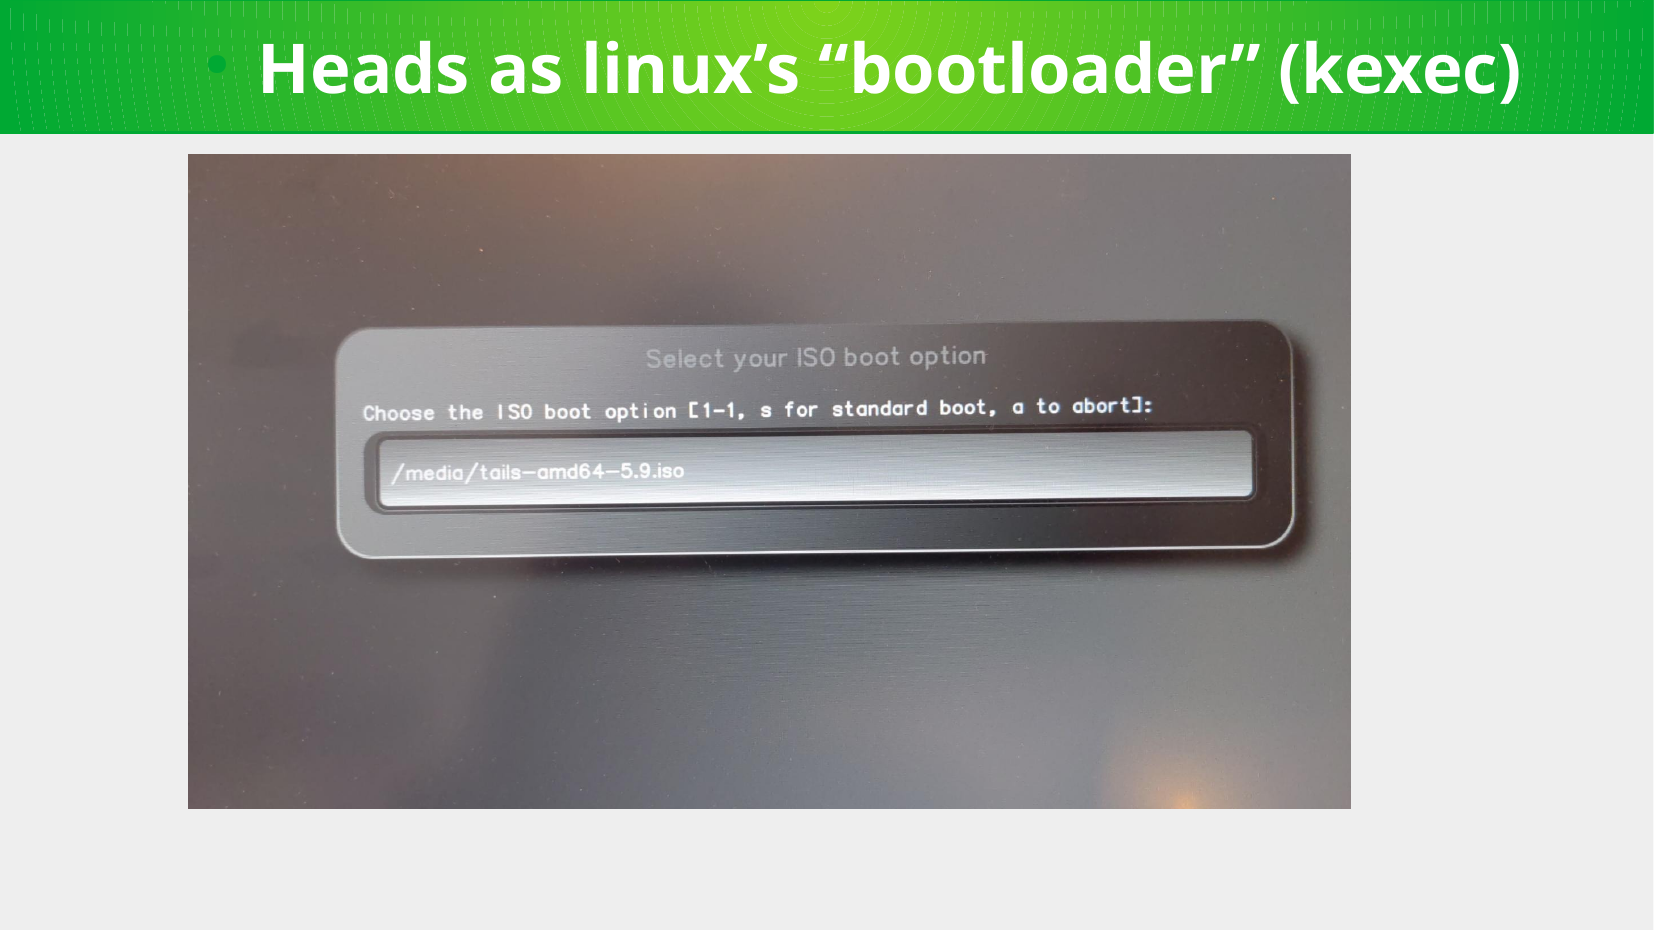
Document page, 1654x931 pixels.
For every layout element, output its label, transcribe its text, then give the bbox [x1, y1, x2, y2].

title Heads as linux’s “bootloader” (kexec) [73, 14, 1565, 119]
picture [188, 154, 1351, 809]
